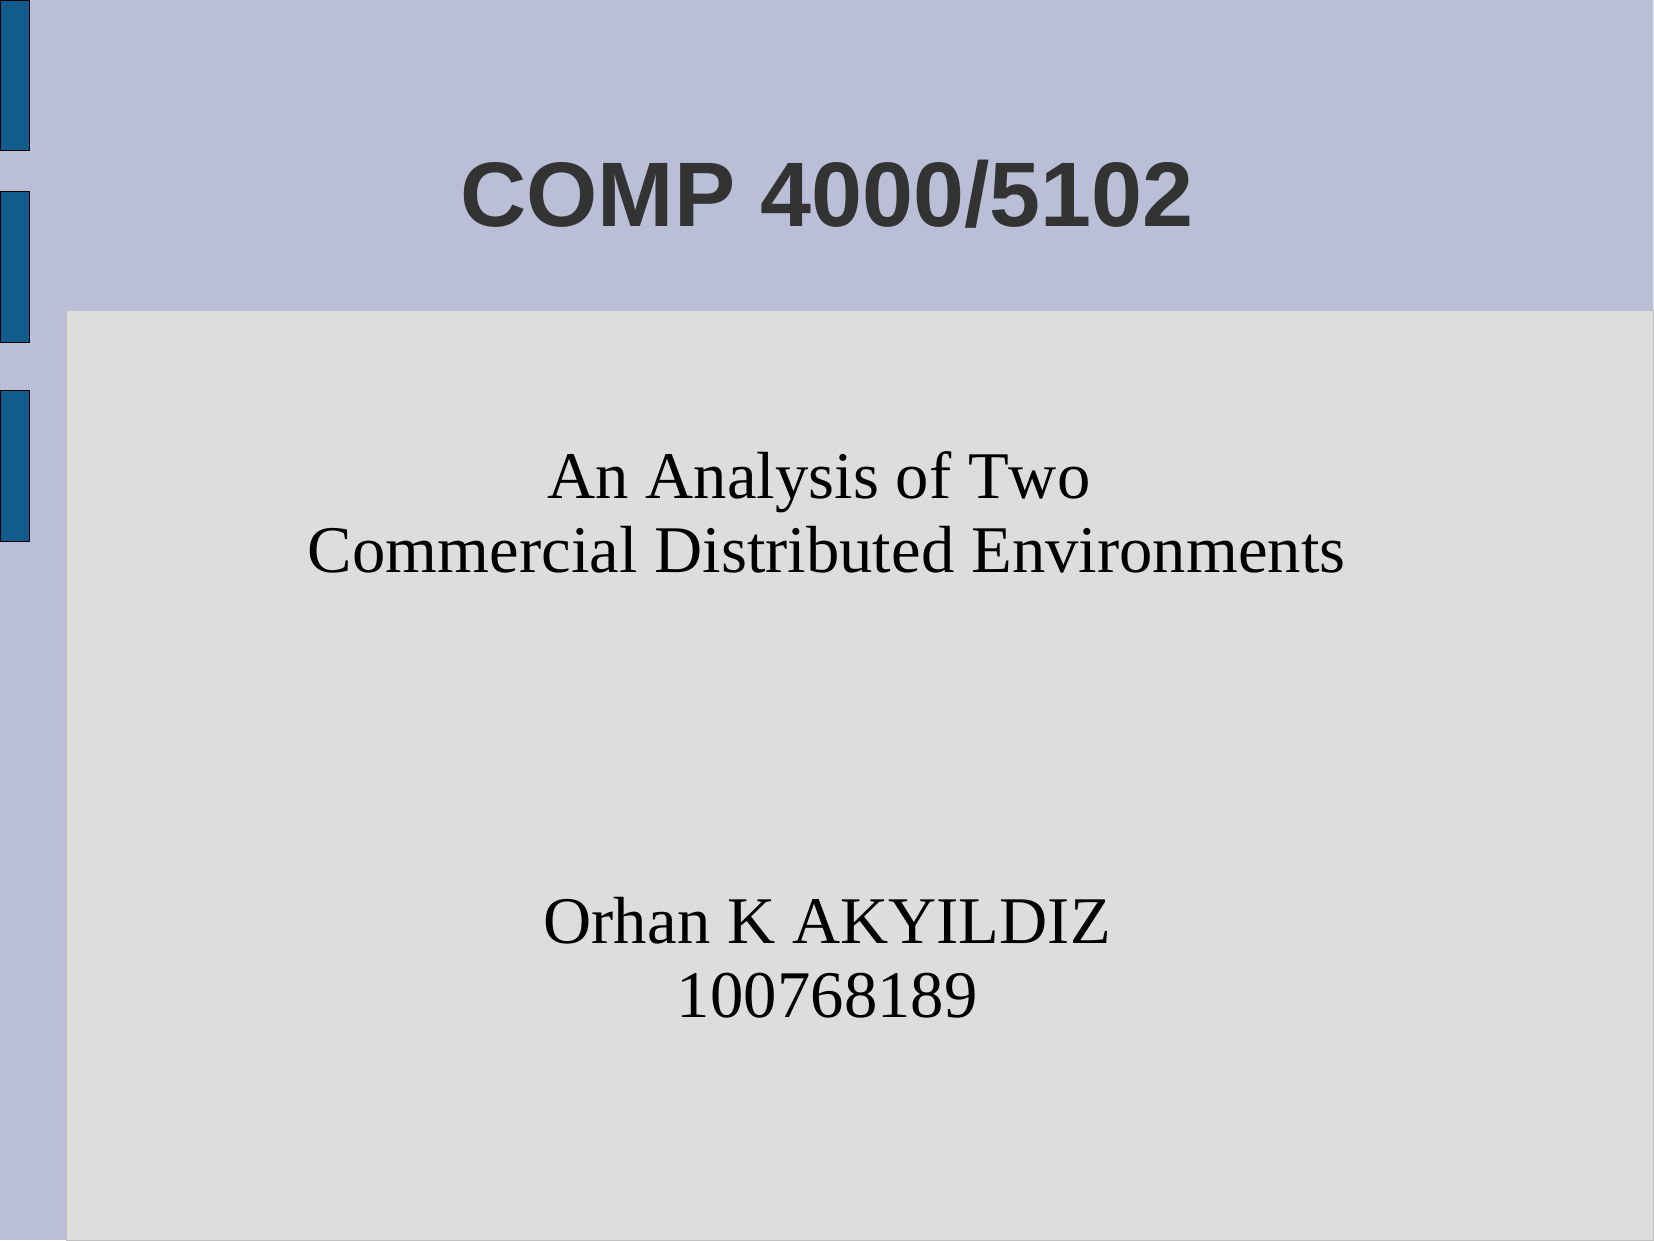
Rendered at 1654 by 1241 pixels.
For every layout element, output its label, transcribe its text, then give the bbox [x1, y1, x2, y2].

title COMP 4000/5102 [121, 98, 1534, 291]
subtitle An Analysis of Two Commercial Distributed Environments Orhan K AKYILDIZ 100768189 [121, 352, 1534, 1119]
